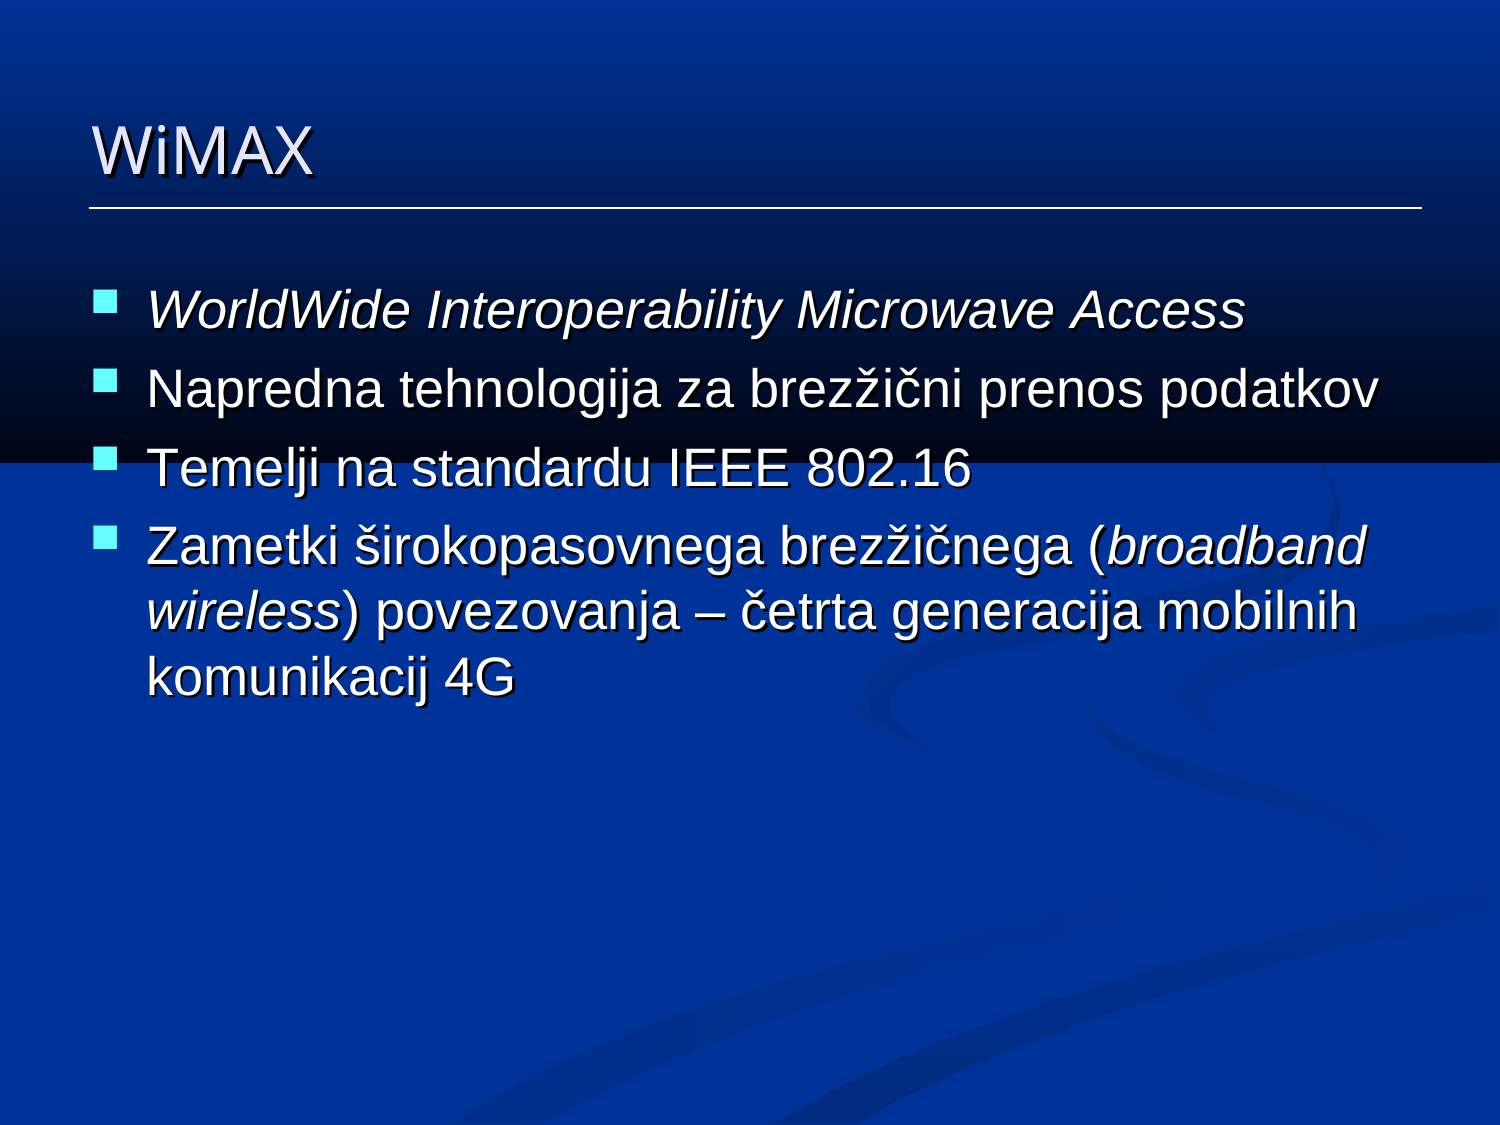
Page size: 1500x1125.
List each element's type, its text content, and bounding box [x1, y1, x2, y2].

text_box WiMAX [76, 54, 1352, 242]
list WorldWide Interoperability Microwave Access Napredna tehnologija za brezžični prenos podatkov Temelji na standardu IEEE 802.16 Zametki širokopasovnega brezžičnega (broadband wireless) povezovanja – četrta generacija mobilnih komunikacij 4G [75, 267, 1426, 1071]
